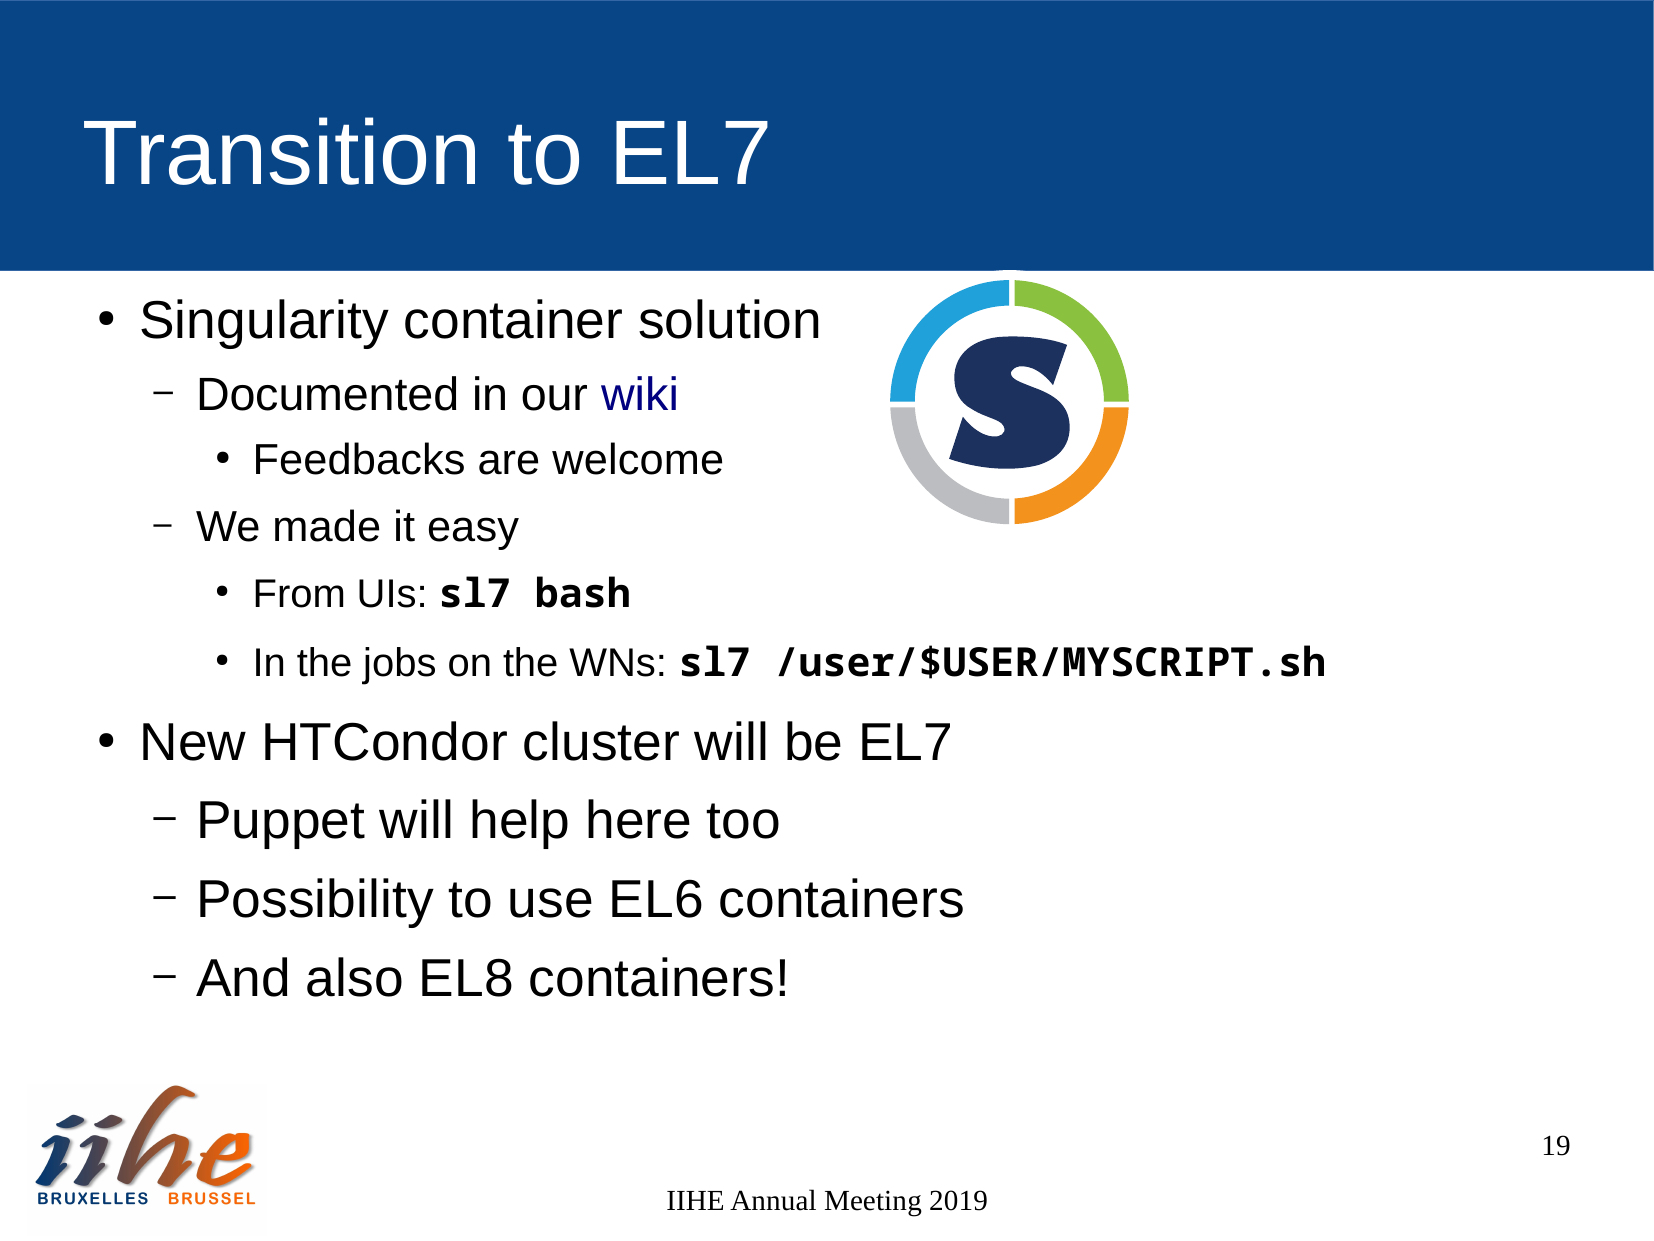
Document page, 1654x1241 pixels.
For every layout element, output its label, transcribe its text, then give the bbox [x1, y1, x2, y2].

title Transition to EL7 [82, 49, 1571, 257]
picture [870, 263, 1149, 542]
list Singularity container solution Documented in our wiki Feedbacks are welcome We made it easy From UIs: sl7 bash In the jobs on the WNs: sl7 /user/$USER/MYSCRIPT.sh New HTCondor cluster will be EL7 Puppet will help here too Possibility to use EL6 containers And also EL8 containers! [82, 290, 1571, 1010]
picture [27, 1084, 267, 1236]
